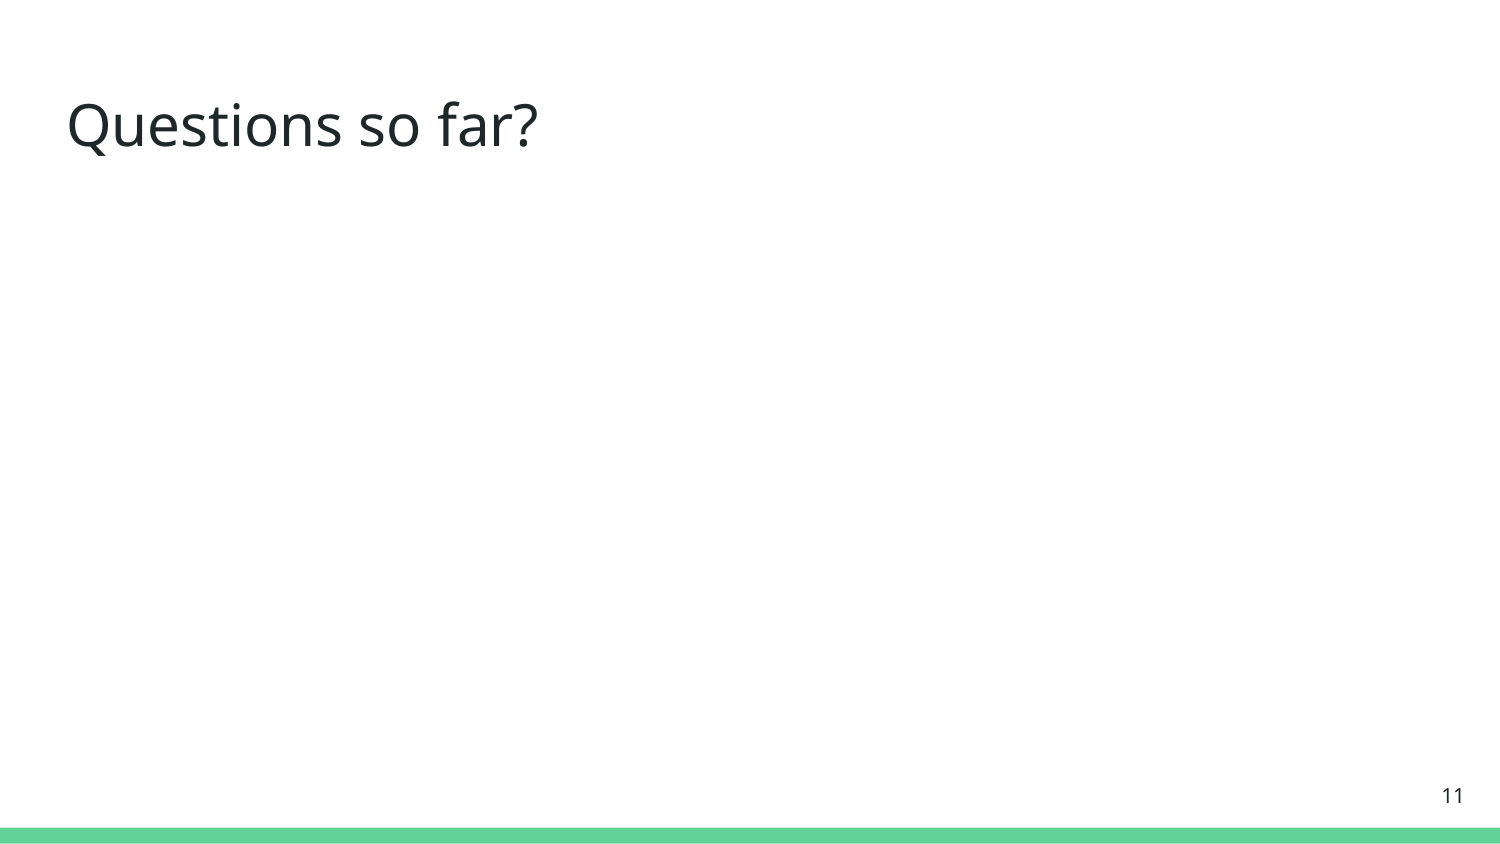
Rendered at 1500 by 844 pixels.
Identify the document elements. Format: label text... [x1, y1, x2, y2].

title Questions so far? [51, 72, 1449, 167]
slide_number <number> [1389, 764, 1480, 830]
